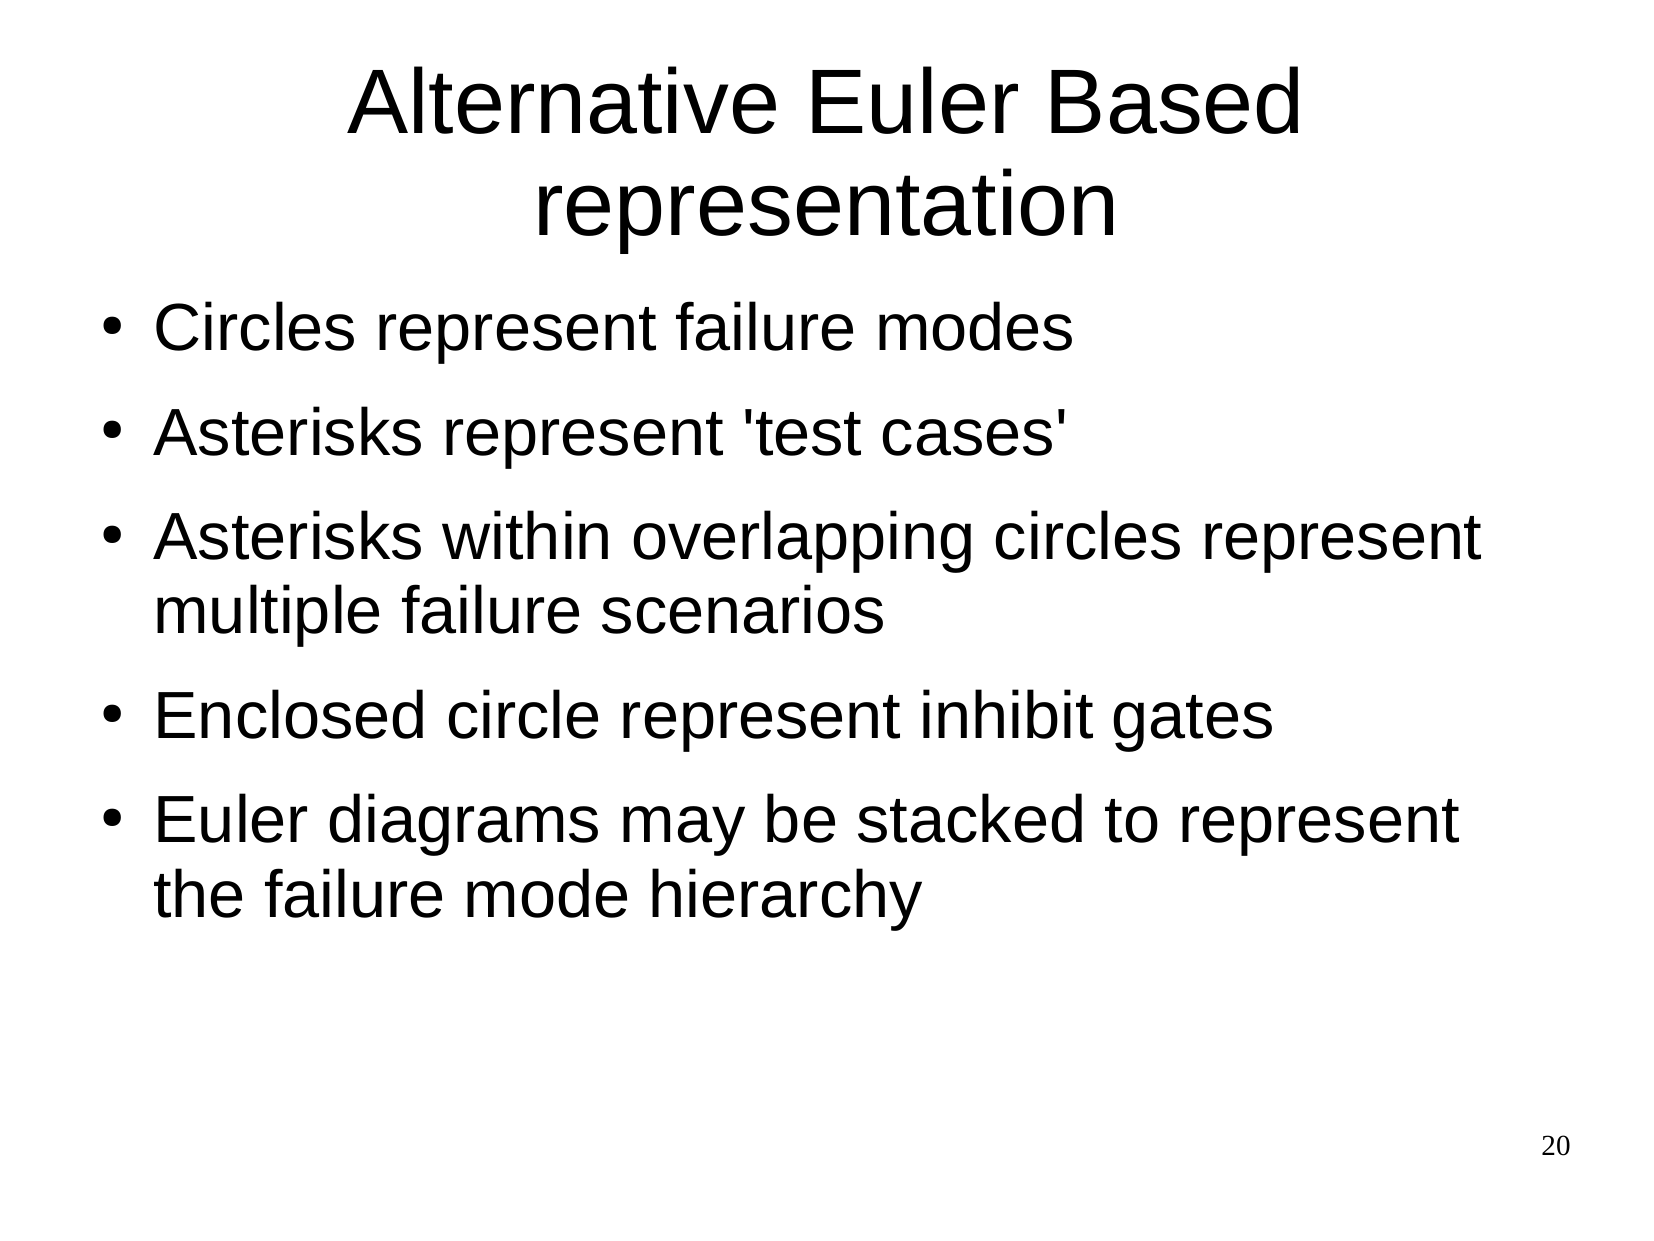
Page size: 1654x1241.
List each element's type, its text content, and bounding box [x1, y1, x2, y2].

title Alternative Euler Based representation [82, 49, 1571, 257]
list Circles represent failure modes Asterisks represent 'test cases' Asterisks within overlapping circles represent multiple failure scenarios Enclosed circle represent inhibit gates Euler diagrams may be stacked to represent the failure mode hierarchy [82, 290, 1571, 1109]
